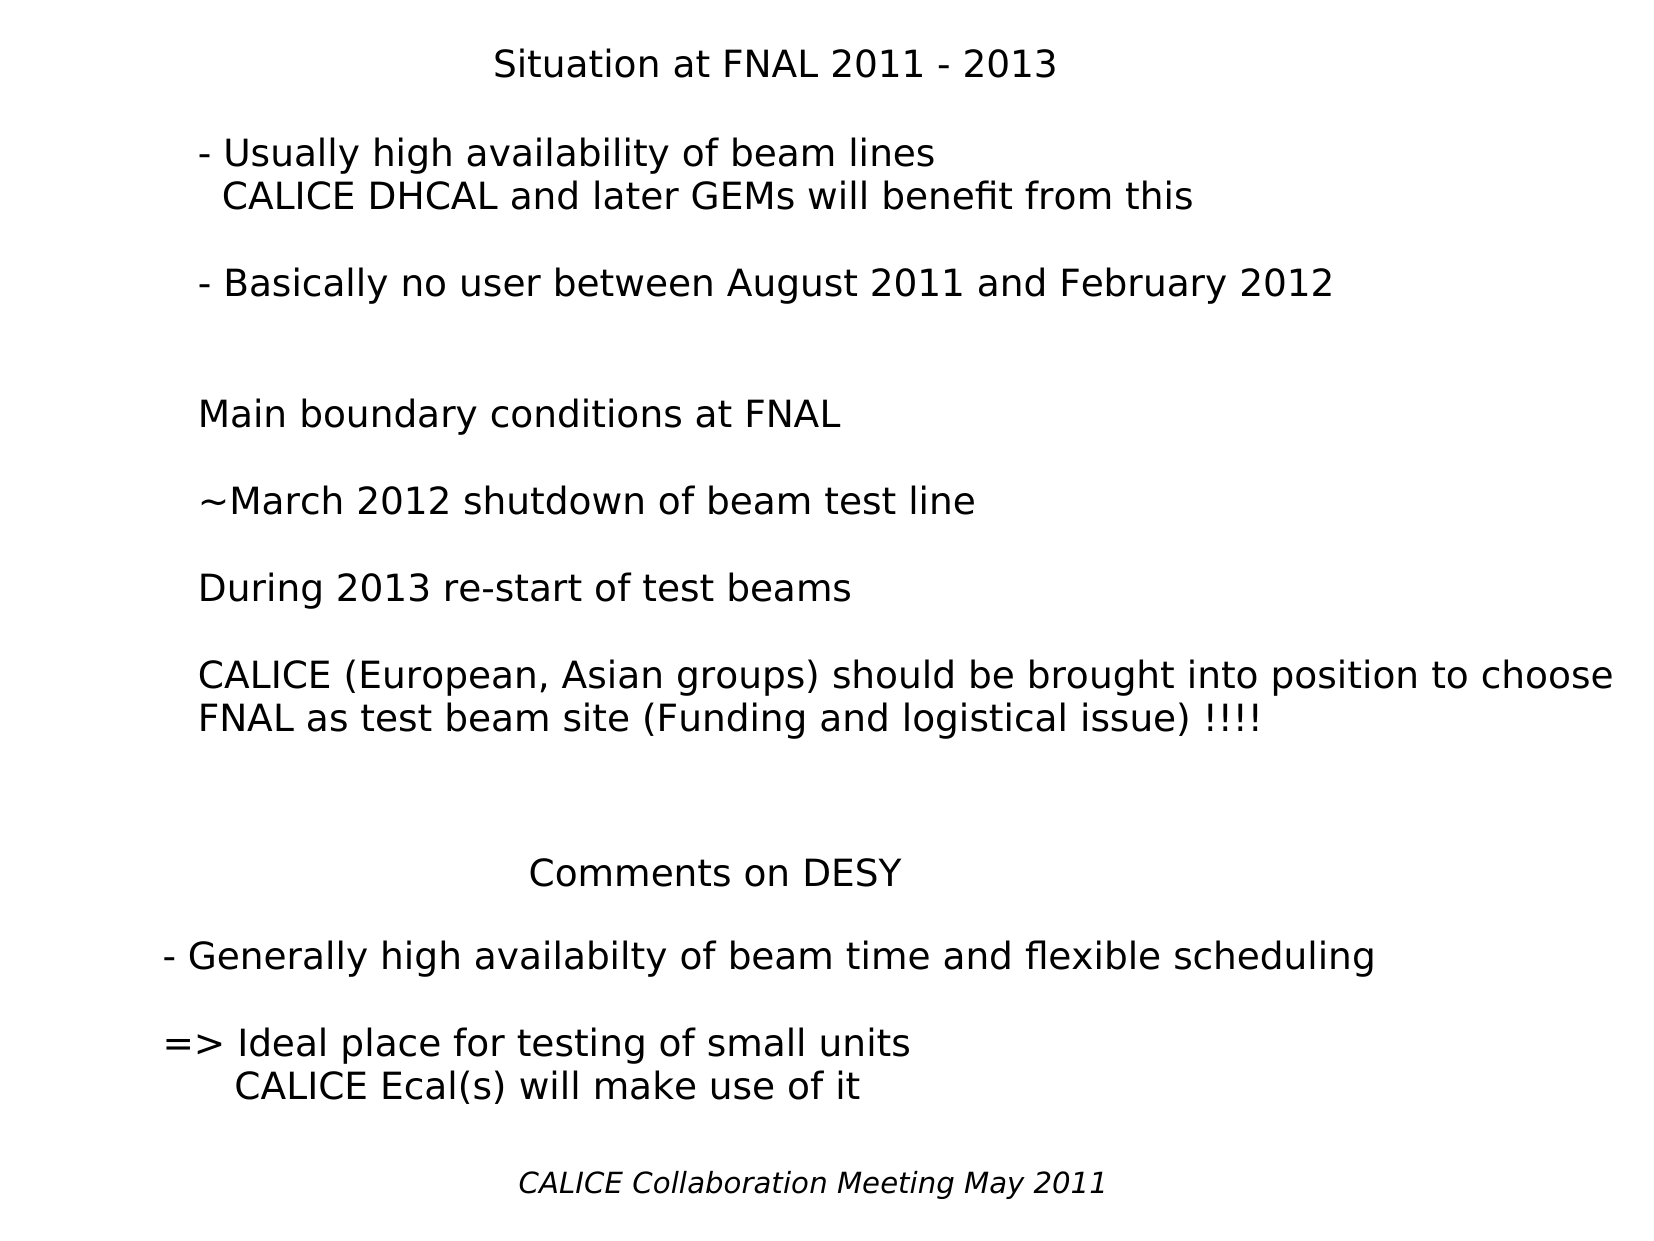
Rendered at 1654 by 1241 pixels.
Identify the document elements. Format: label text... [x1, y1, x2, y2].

text_box - Usually high availability of beam lines CALICE DHCAL and later GEMs will benefit from this - Basically no user between August 2011 and February 2012 Main boundary conditions at FNAL ~March 2012 shutdown of beam test line During 2013 re-start of test beams CALICE (European, Asian groups) should be brought into position to choose FNAL as test beam site (Funding and logistical issue) !!!! [183, 124, 1626, 749]
text_box Situation at FNAL 2011 - 2013 [478, 35, 1074, 94]
text_box - Generally high availabilty of beam time and flexible scheduling => Ideal place for testing of small units CALICE Ecal(s) will make use of it [147, 927, 1391, 1117]
text_box Comments on DESY [513, 844, 917, 903]
